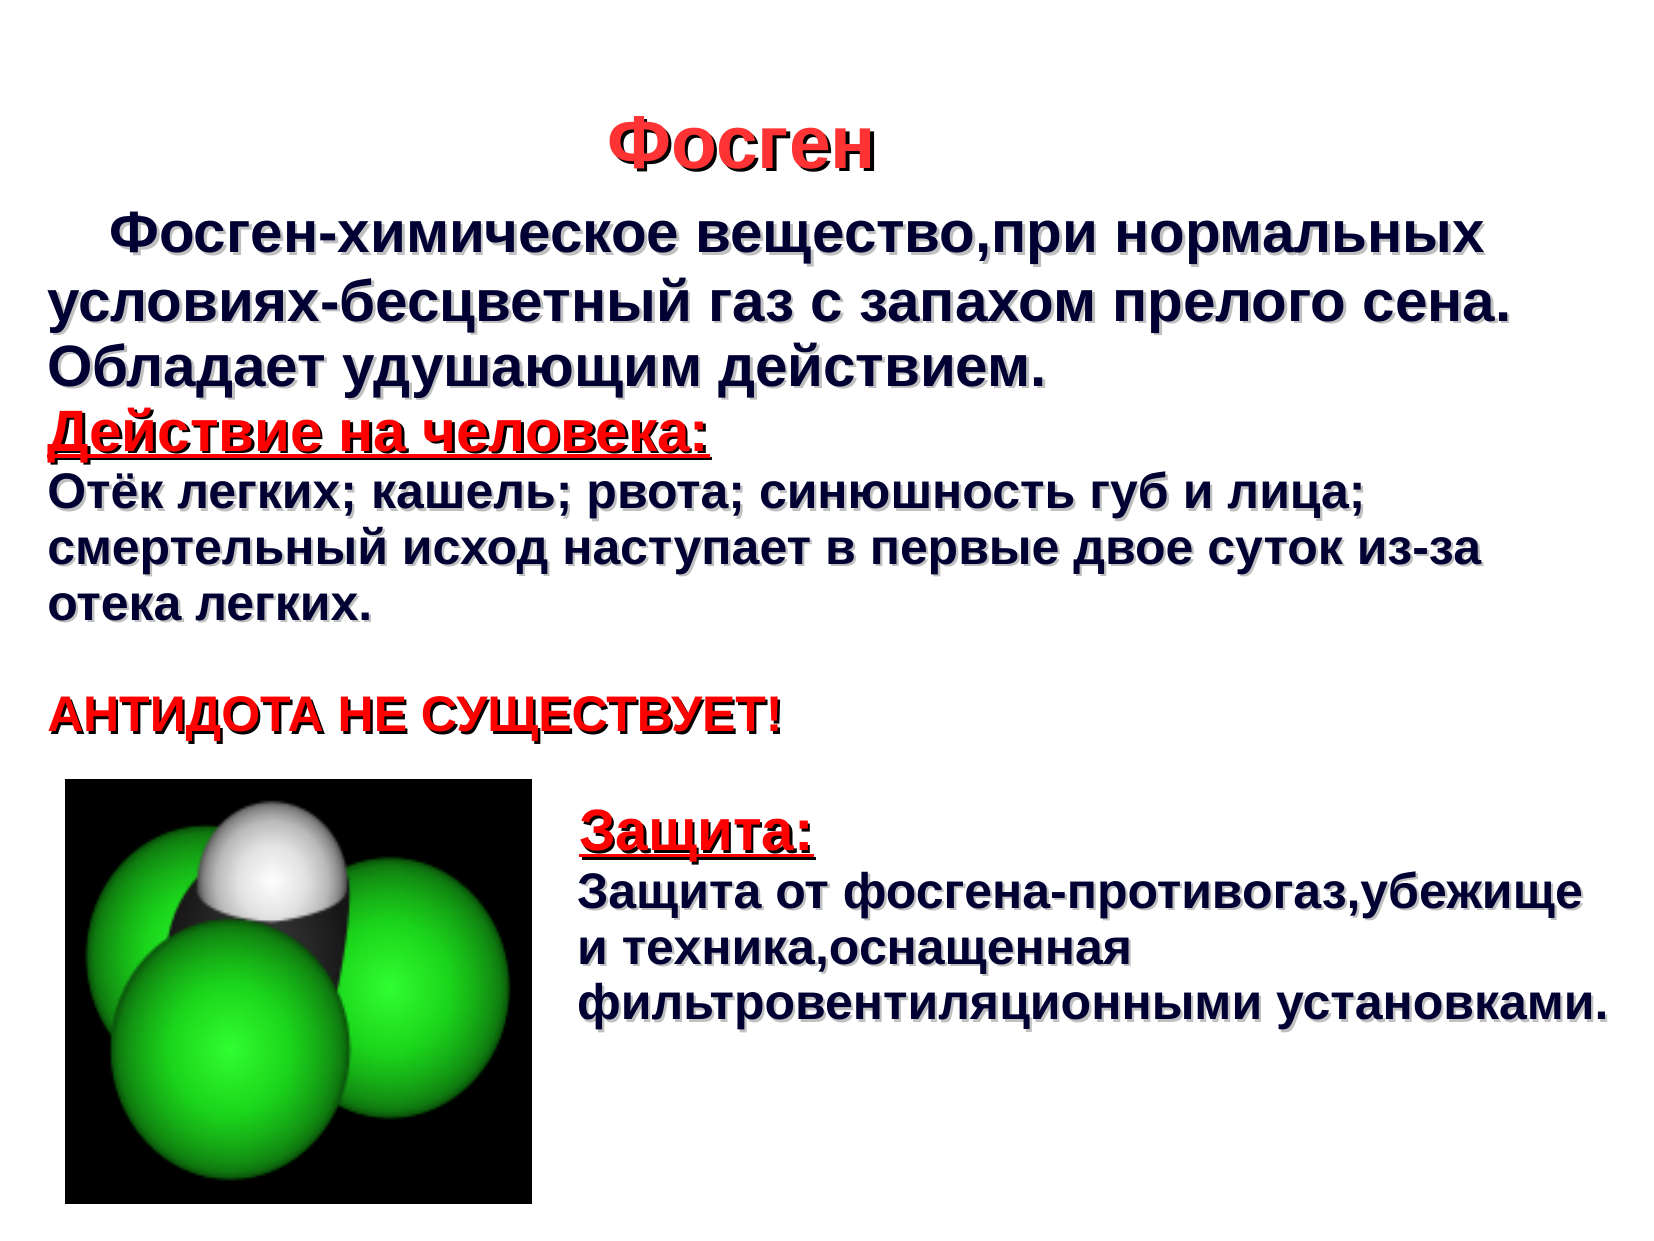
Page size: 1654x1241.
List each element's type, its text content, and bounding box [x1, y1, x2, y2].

picture [65, 779, 532, 1204]
subtitle Фосген Фосген-химическое вещество,при нормальных условиях-бесцветный газ с запахом прелого сена. Обладает удушающим действием. Действие на человека: Отёк легких; кашель; рвота; синюшность губ и лица; смертельный исход наступает в первые двое суток из-за отека легких. АНТИДОТА НЕ СУЩЕСТВУЕТ! Защита: Защита от фосгена-противогаз,убежище и техника,оснащенная фильтровентиляционными установками. [47, 49, 1619, 1193]
